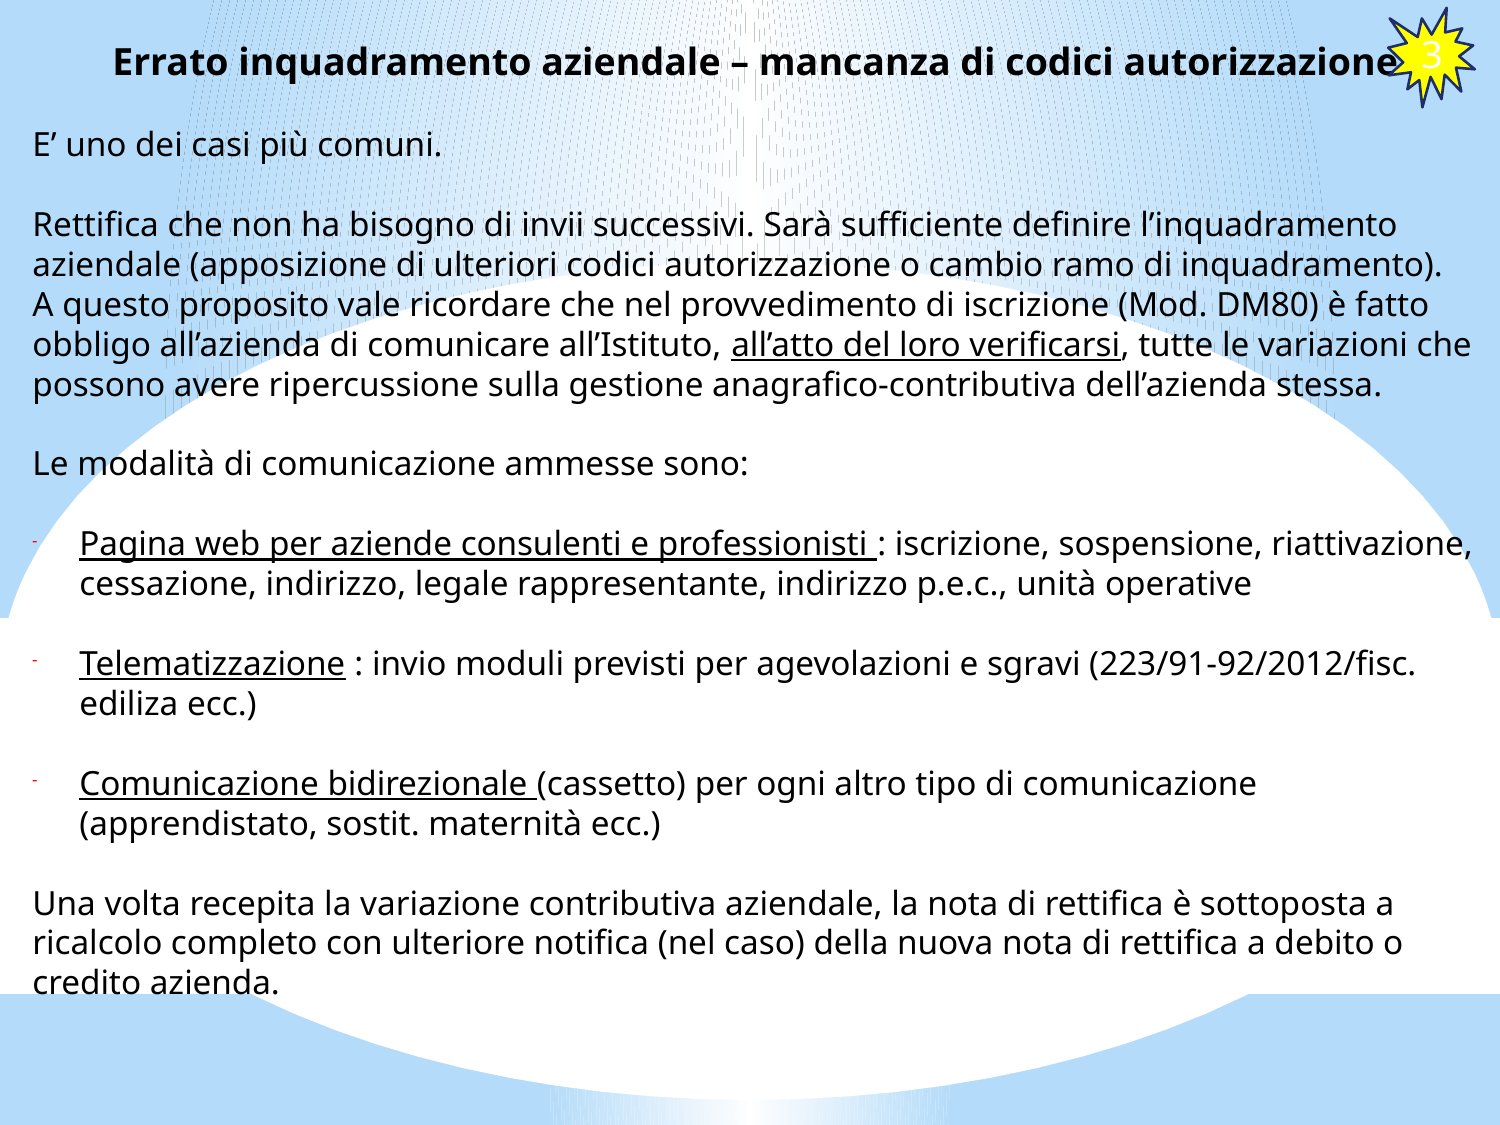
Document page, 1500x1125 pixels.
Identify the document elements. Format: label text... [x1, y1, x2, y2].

text_box Errato inquadramento aziendale – mancanza di codici autorizzazione E’ uno dei casi più comuni. Rettifica che non ha bisogno di invii successivi. Sarà sufficiente definire l’inquadramento aziendale (apposizione di ulteriori codici autorizzazione o cambio ramo di inquadramento). A questo proposito vale ricordare che nel provvedimento di iscrizione (Mod. DM80) è fatto obbligo all’azienda di comunicare all’Istituto, all’atto del loro verificarsi, tutte le variazioni che possono avere ripercussione sulla gestione anagrafico-contributiva dell’azienda stessa. Le modalità di comunicazione ammesse sono: Pagina web per aziende consulenti e professionisti : iscrizione, sospensione, riattivazione, cessazione, indirizzo, legale rappresentante, indirizzo p.e.c., unità operative Telematizzazione : invio moduli previsti per agevolazioni e sgravi (223/91-92/2012/fisc. ediliza ecc.) Comunicazione bidirezionale (cassetto) per ogni altro tipo di comunicazione (apprendistato, sostit. maternità ecc.) Una volta recepita la variazione contributiva aziendale, la nota di rettifica è sottoposta a ricalcolo completo con ulteriore notifica (nel caso) della nuova nota di rettifica a debito o credito azienda. [17, 30, 1495, 1125]
text_box 3 [1388, 7, 1475, 108]
